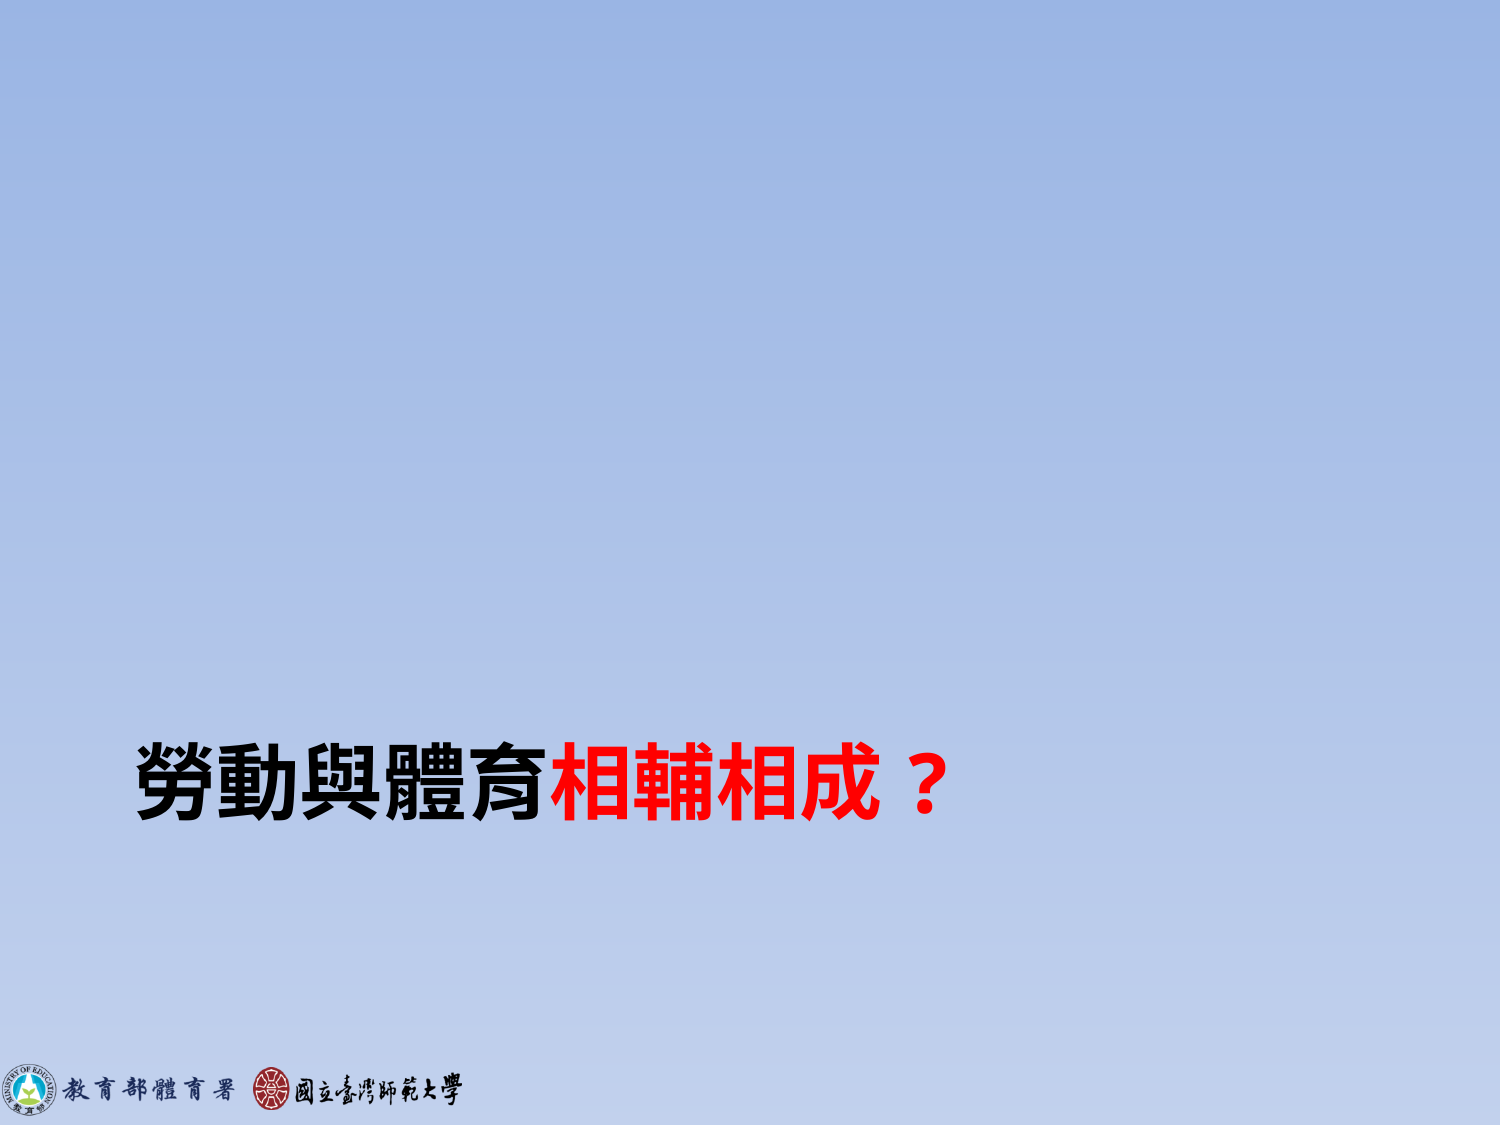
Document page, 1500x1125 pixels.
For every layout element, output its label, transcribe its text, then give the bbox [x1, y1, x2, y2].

title 勞動與體育相輔相成? [118, 722, 1394, 947]
